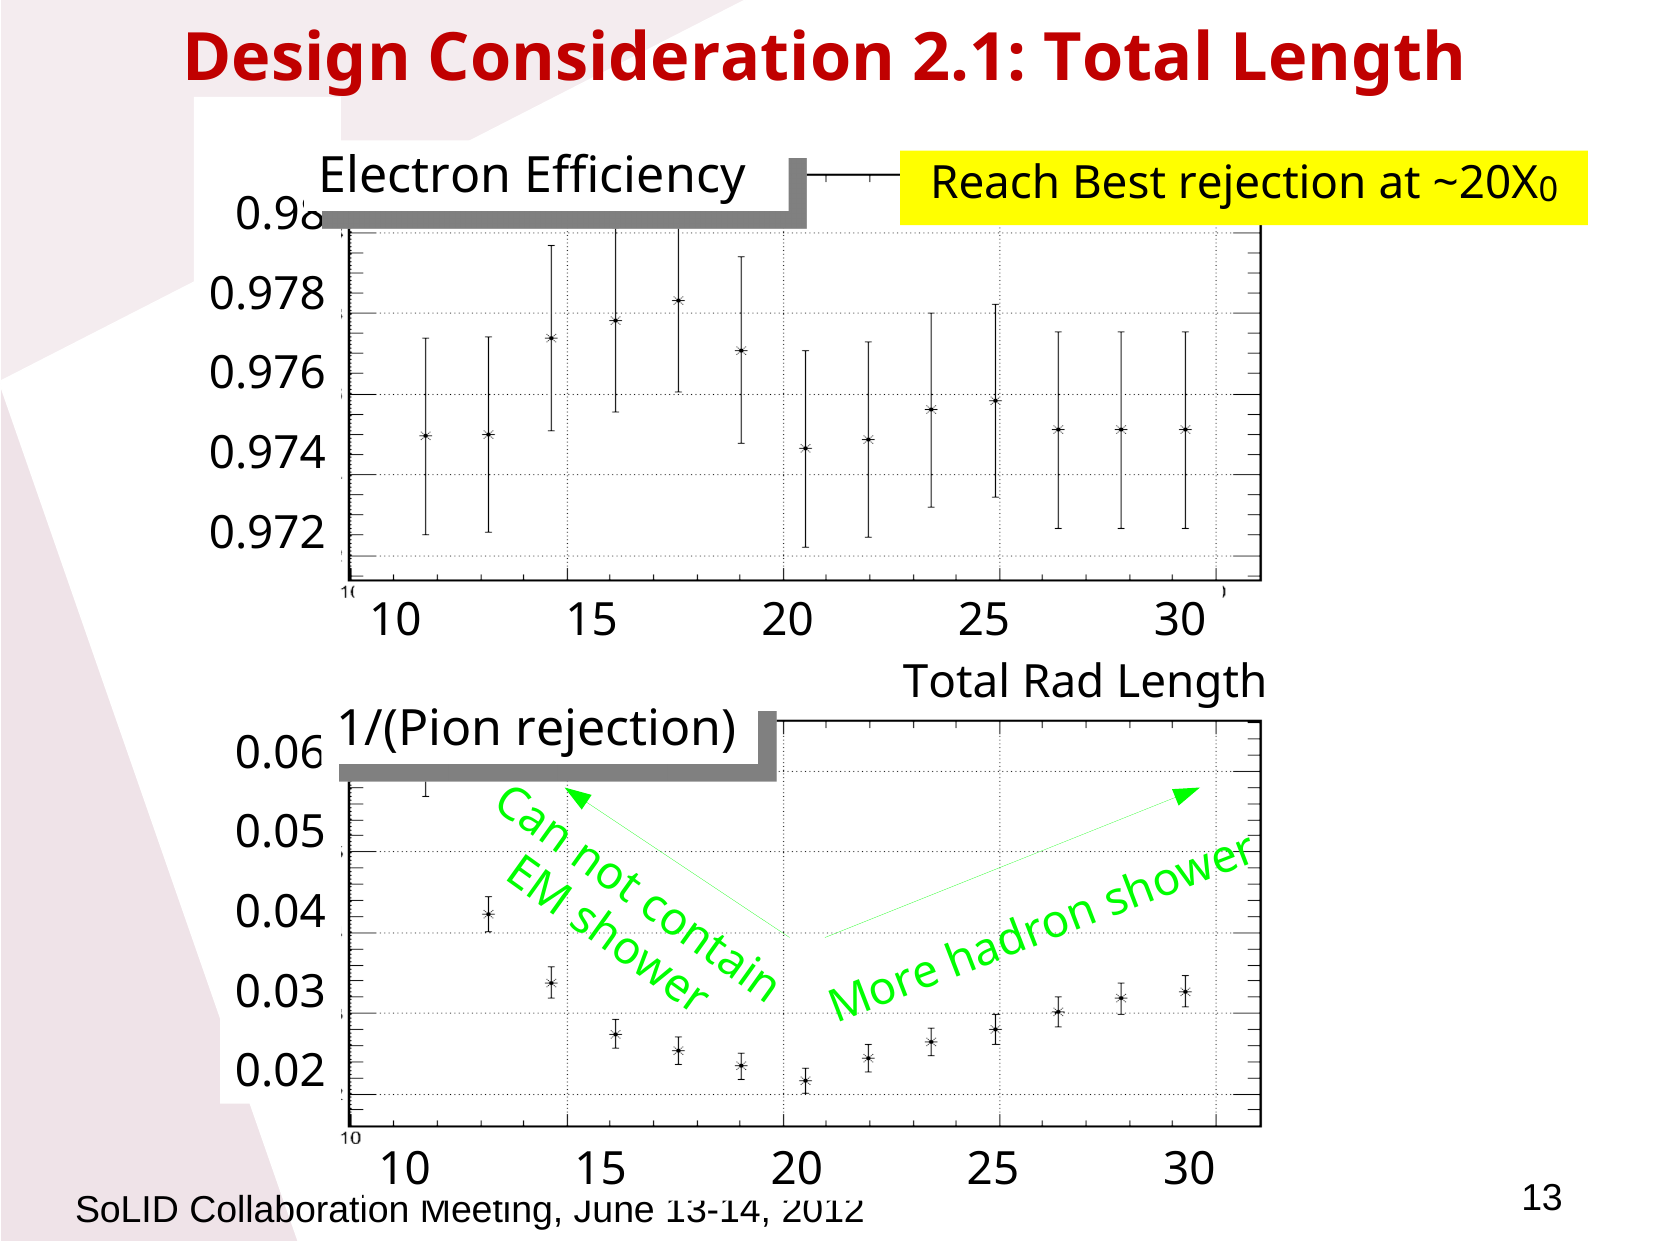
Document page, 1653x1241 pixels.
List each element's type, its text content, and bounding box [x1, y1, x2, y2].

text_box Reach Best rejection at ~20X0 [900, 150, 1588, 226]
text_box 10 15 20 25 30 [354, 582, 1223, 653]
picture [225, 152, 1388, 1218]
text_box Electron Efficiency [304, 140, 789, 211]
text_box 0.98 0.978 0.976 0.974 0.972 [193, 96, 341, 565]
text_box 10 15 20 25 30 [363, 1130, 1232, 1201]
title Design Consideration 2.1: Total Length [0, 13, 1651, 152]
text_box 1/(Pion rejection) [321, 693, 758, 764]
text_box Can not contain EM shower [411, 739, 818, 1090]
text_box 0.06 0.05 0.04 0.03 0.02 [220, 635, 341, 1104]
text_box More hadron shower [804, 792, 1323, 1046]
text_box Total Rad Length [888, 649, 1301, 716]
